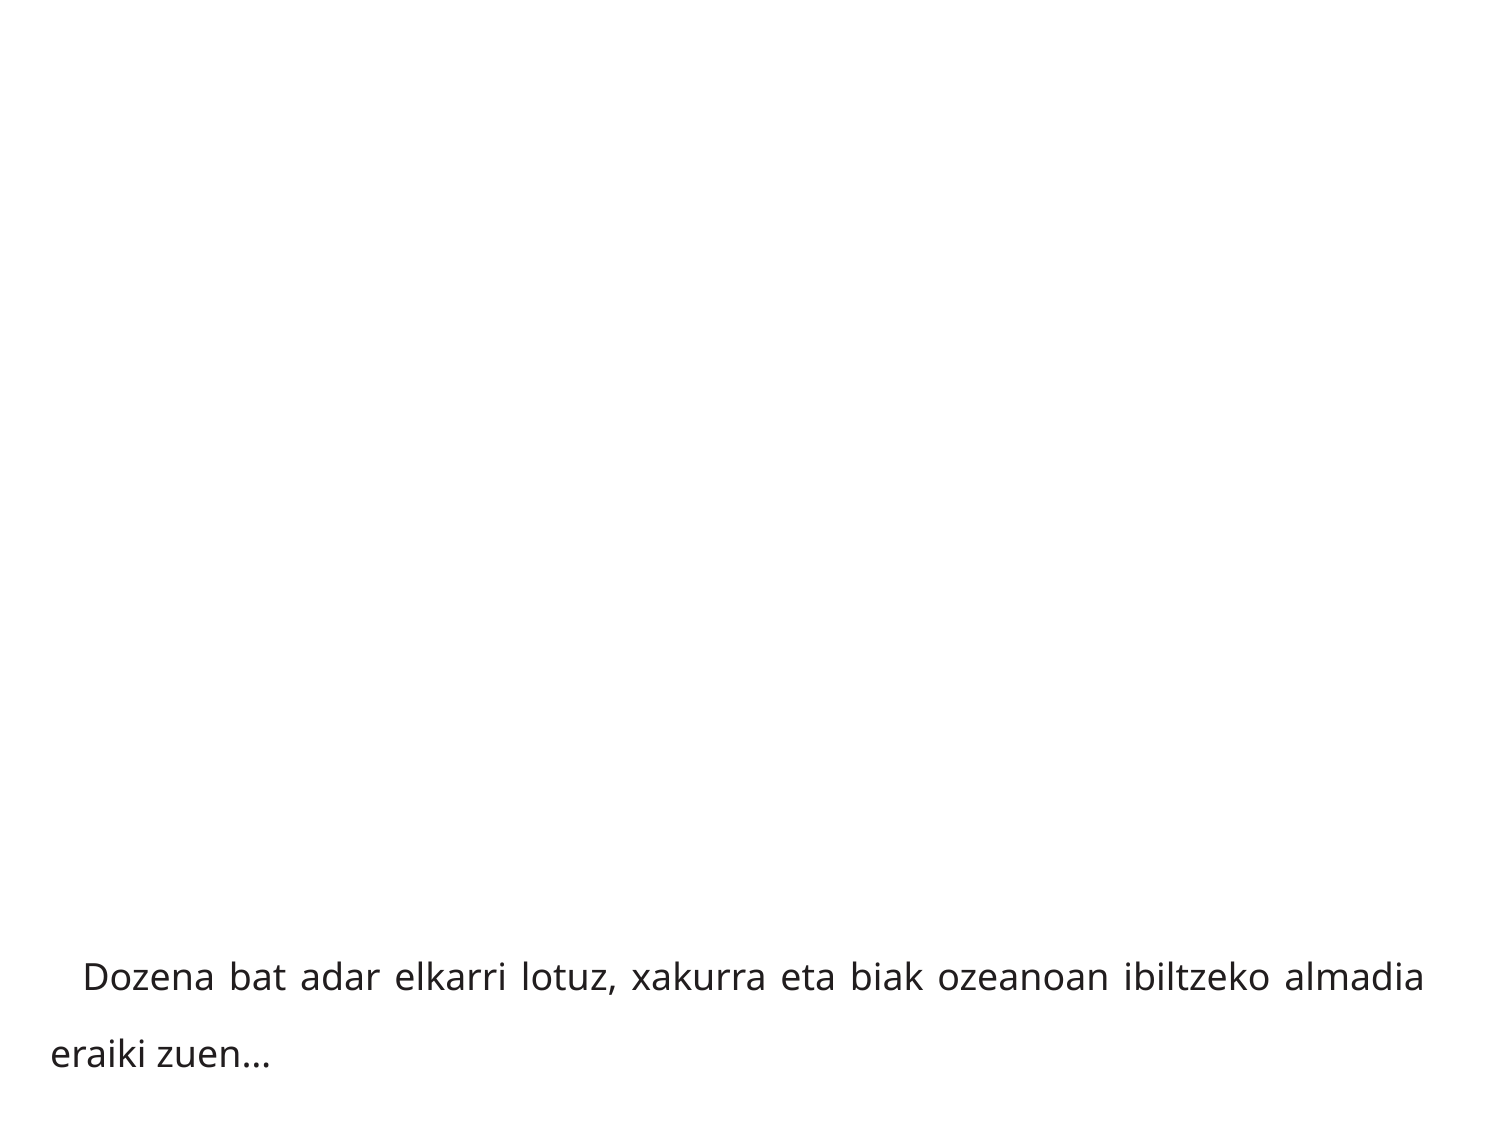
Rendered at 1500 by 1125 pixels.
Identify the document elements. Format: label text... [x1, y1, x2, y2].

text_box Dozena bat adar elkarri lotuz, xakurra eta biak ozeanoan ibiltzeko almadia eraiki zuen… [35, 917, 1441, 1071]
